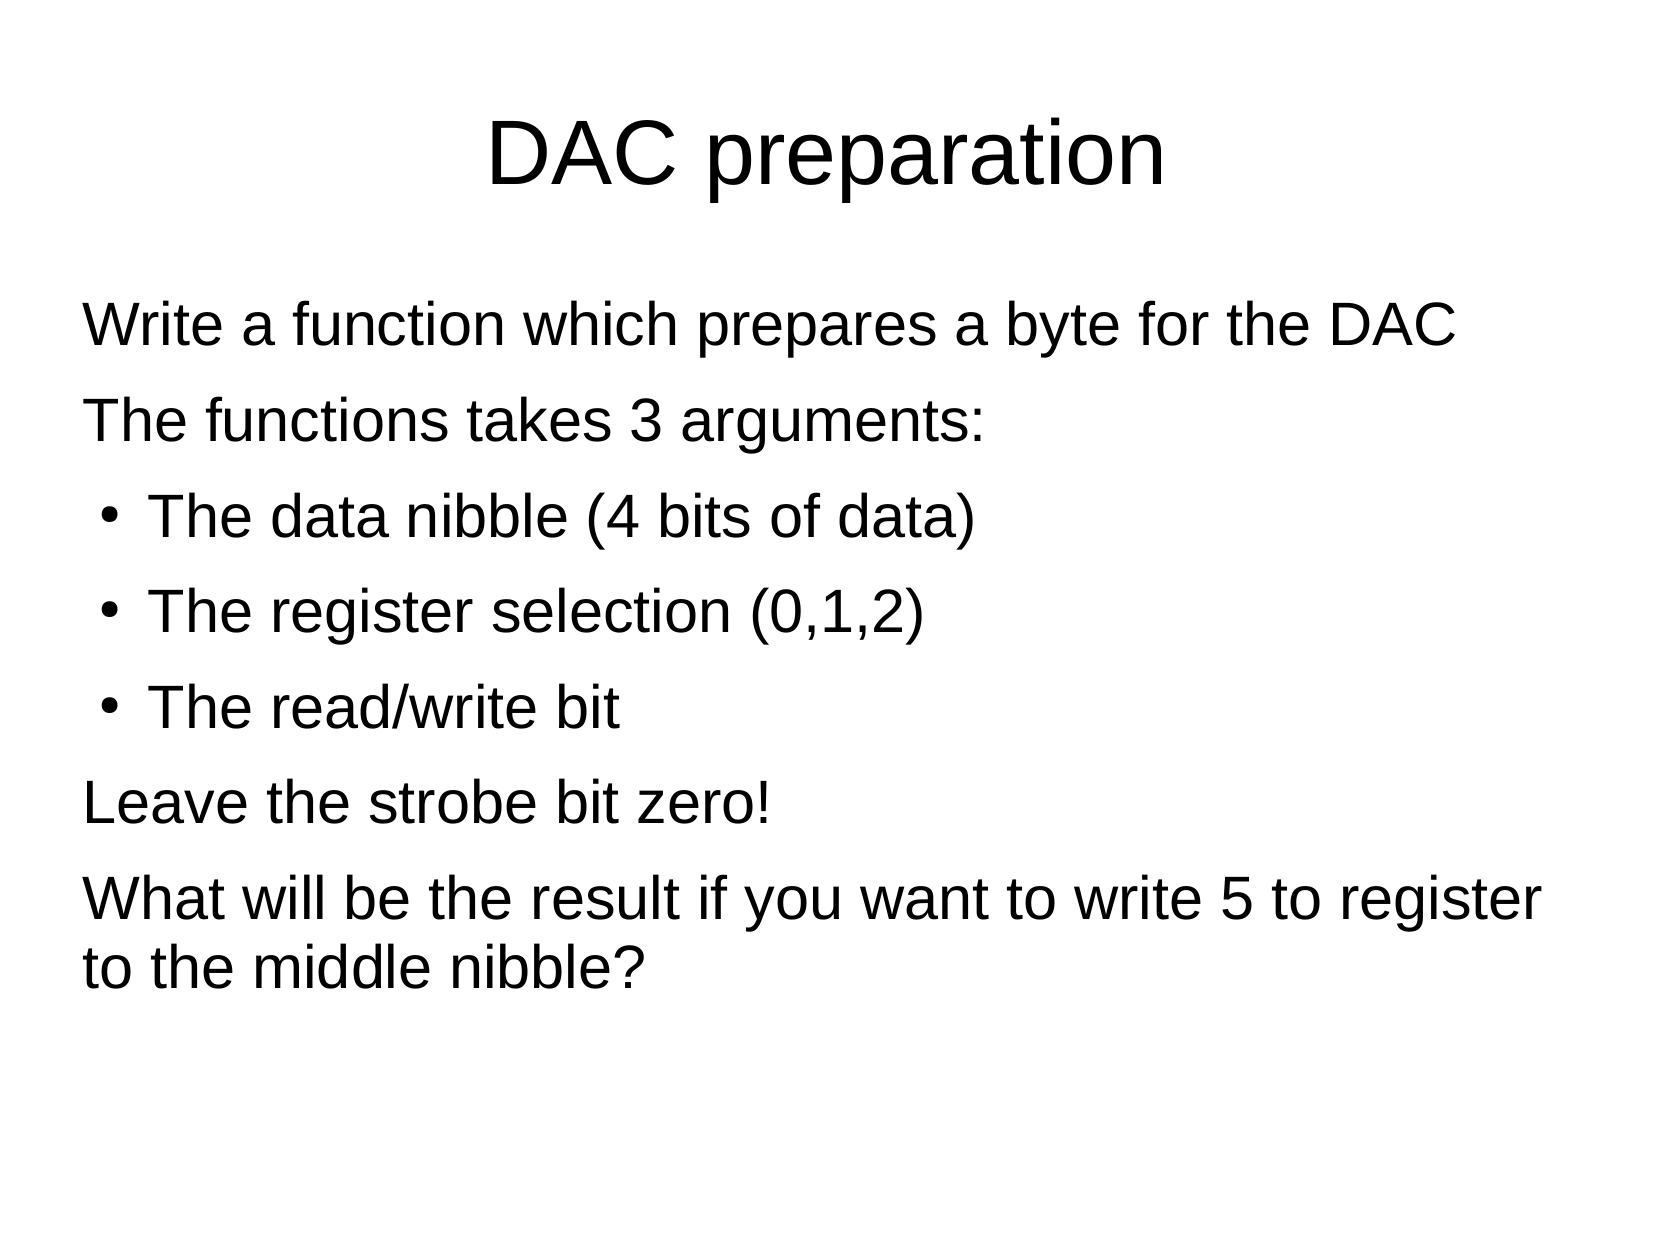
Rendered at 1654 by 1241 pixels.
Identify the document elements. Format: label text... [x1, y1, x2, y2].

list Write a function which prepares a byte for the DAC The functions takes 3 arguments: The data nibble (4 bits of data) The register selection (0,1,2) The read/write bit Leave the strobe bit zero! What will be the result if you want to write 5 to register to the middle nibble? [82, 290, 1571, 1010]
title DAC preparation [82, 49, 1571, 257]
